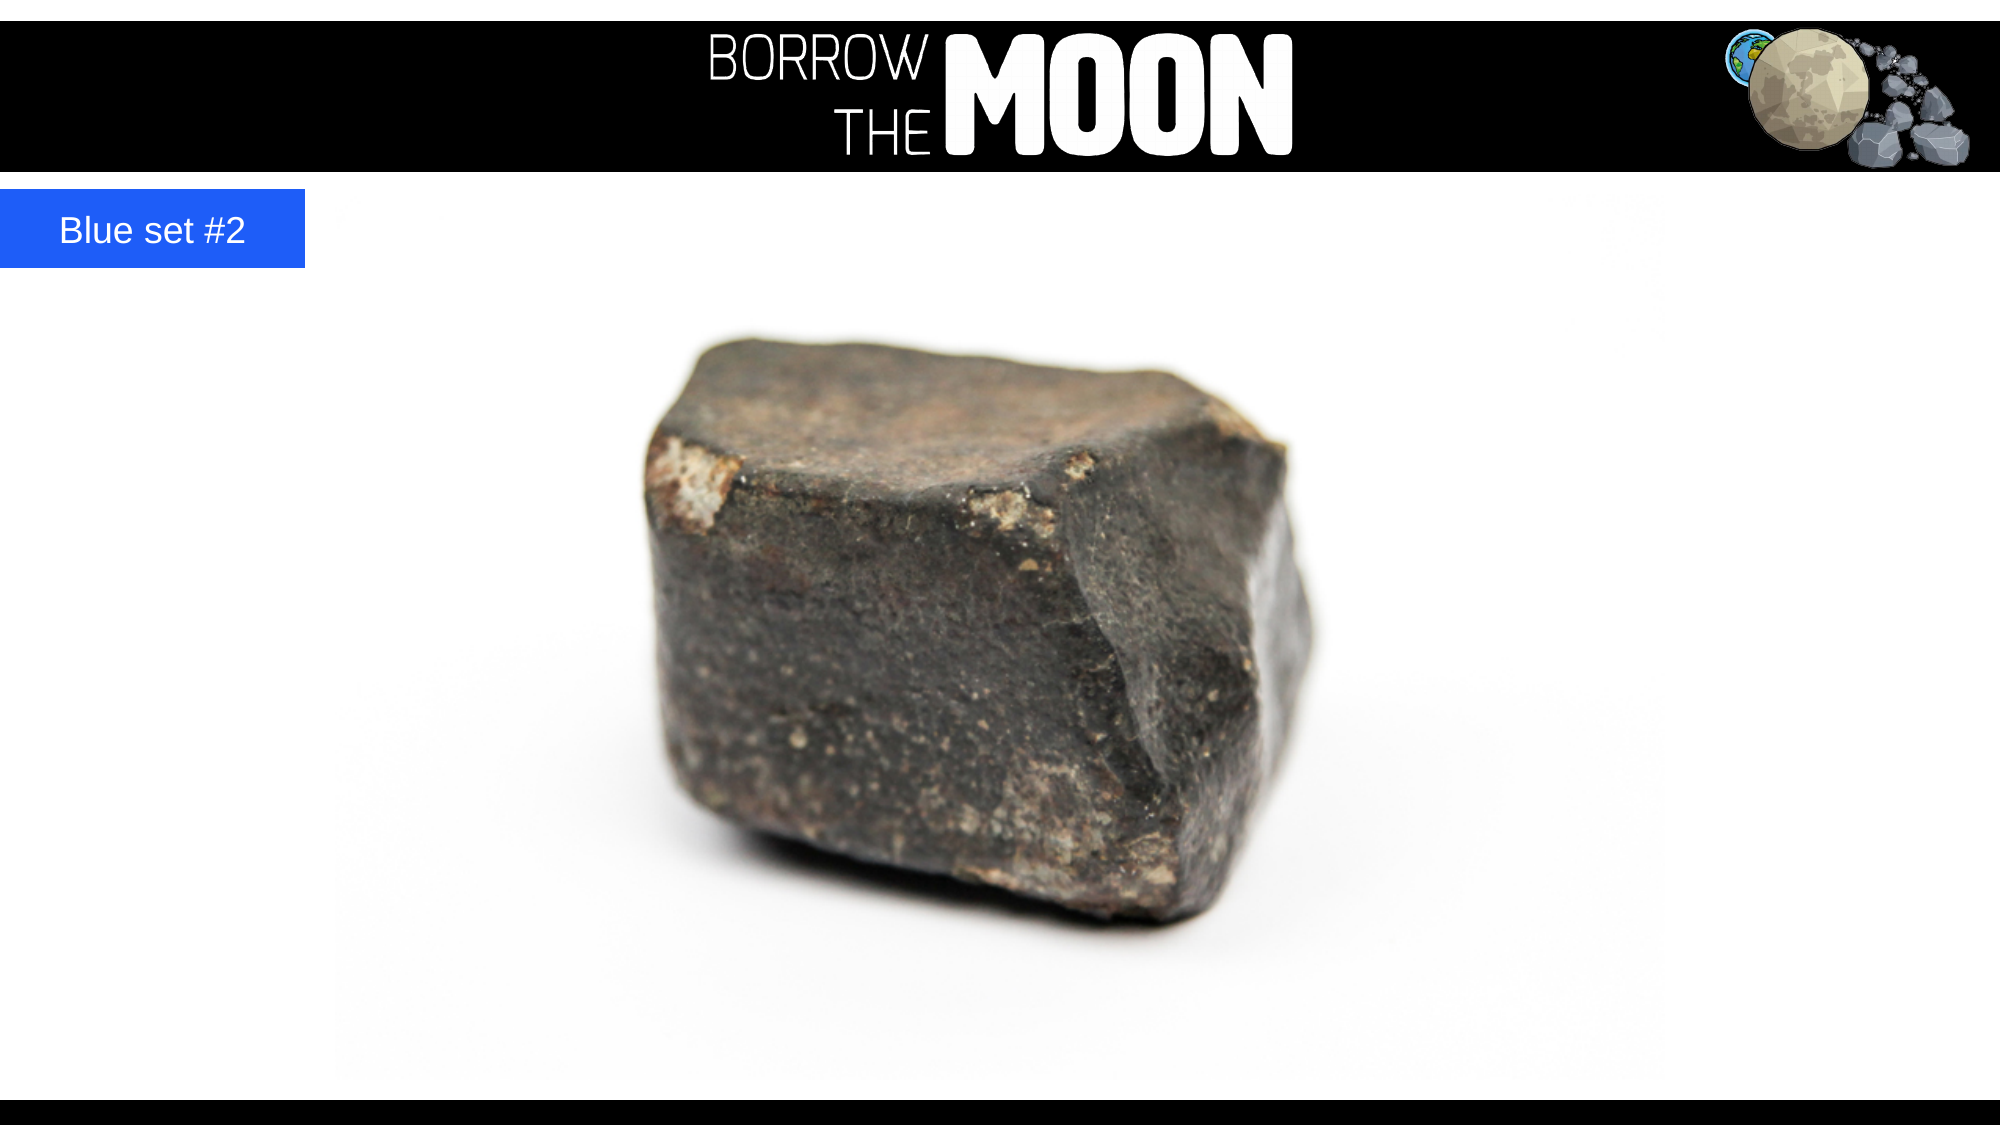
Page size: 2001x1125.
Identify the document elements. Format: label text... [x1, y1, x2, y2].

picture [335, 194, 1665, 1081]
text_box Blue set #2 [0, 189, 305, 268]
